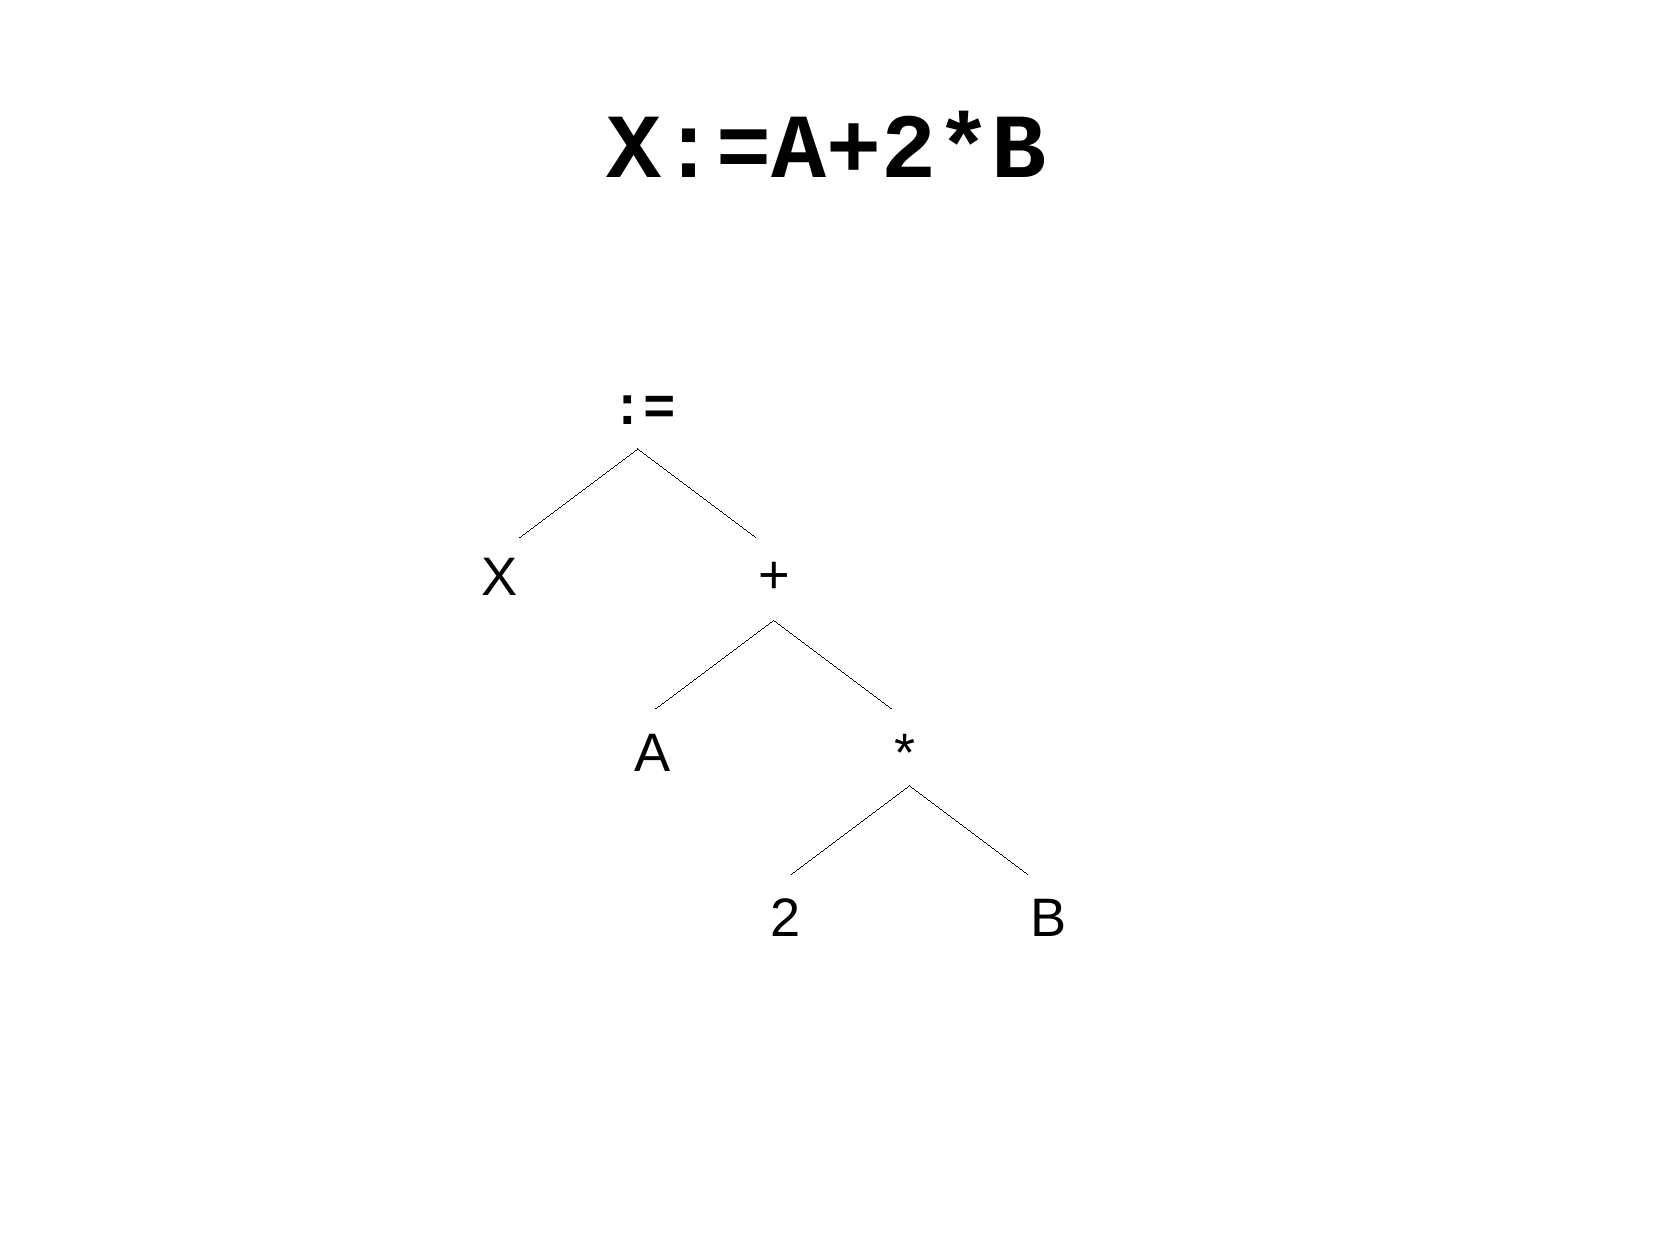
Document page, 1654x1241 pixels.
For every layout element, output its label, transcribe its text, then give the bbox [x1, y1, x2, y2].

text_box X [466, 538, 526, 615]
text_box B [1015, 879, 1075, 956]
text_box A [620, 714, 674, 790]
text_box := [596, 372, 699, 449]
text_box + [744, 537, 804, 613]
text_box * [879, 714, 939, 790]
title X:=A+2*B [82, 49, 1571, 257]
text_box 2 [755, 879, 810, 956]
